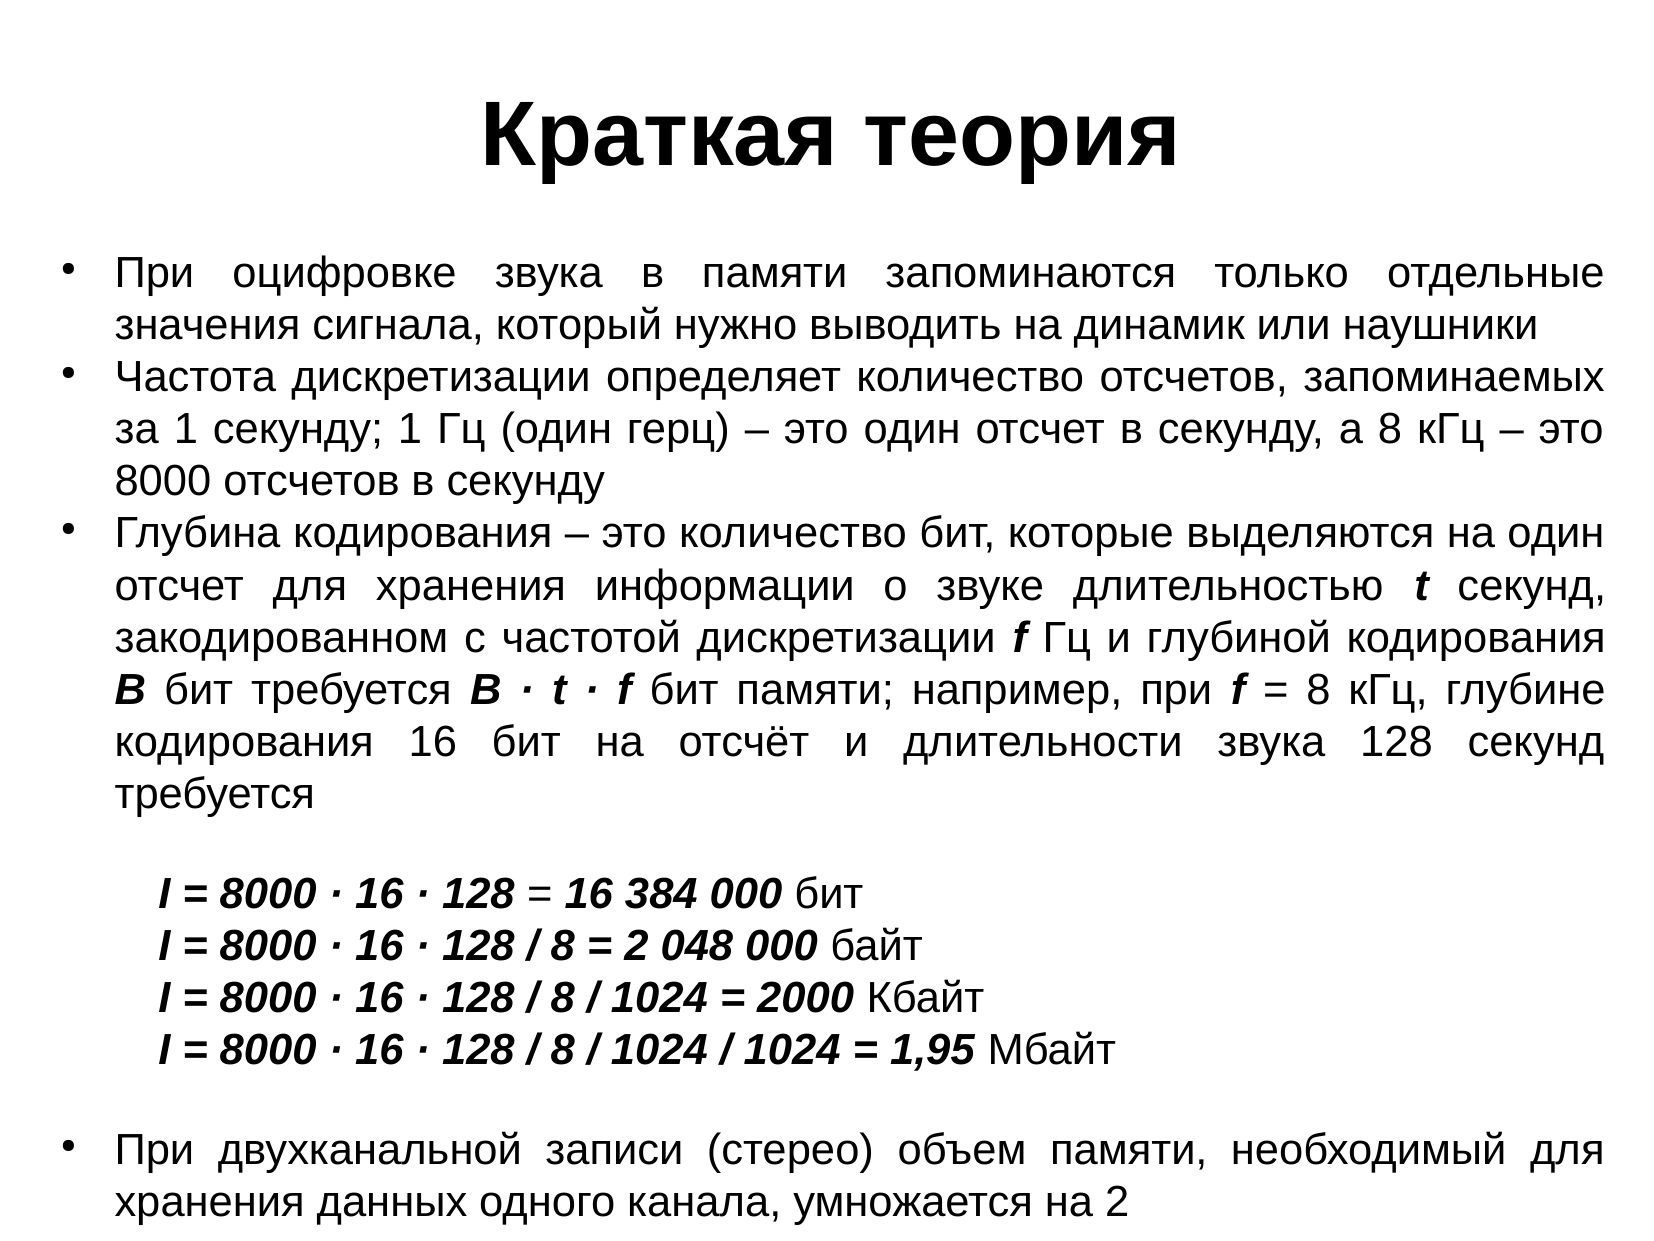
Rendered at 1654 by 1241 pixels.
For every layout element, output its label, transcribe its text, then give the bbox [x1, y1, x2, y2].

title Краткая теория [82, 45, 1571, 213]
text_box При оцифровке звука в памяти запоминаются только отдельные значения сигнала, который нужно выводить на динамик или наушники Частота дискретизации определяет количество отсчетов, запоминаемых за 1 секунду; 1 Гц (один герц) – это один отсчет в секунду, а 8 кГц – это 8000 отсчетов в секунду Глубина кодирования – это количество бит, которые выделяются на один отсчет для хранения информации о звуке длительностью t секунд, закодированном с частотой дискретизации f Гц и глубиной кодирования B бит требуется B · t · f бит памяти; например, при f = 8 кГц, глубине кодирования 16 бит на отсчёт и длительности звука 128 секунд требуется I = 8000 · 16 · 128 = 16 384 000 бит I = 8000 · 16 · 128 / 8 = 2 048 000 байт I = 8000 · 16 · 128 / 8 / 1024 = 2000 Кбайт I = 8000 · 16 · 128 / 8 / 1024 / 1024 = 1,95 Мбайт При двухканальной записи (стерео) объем памяти, необходимый для хранения данных одного канала, умножается на 2 [32, 236, 1622, 1241]
